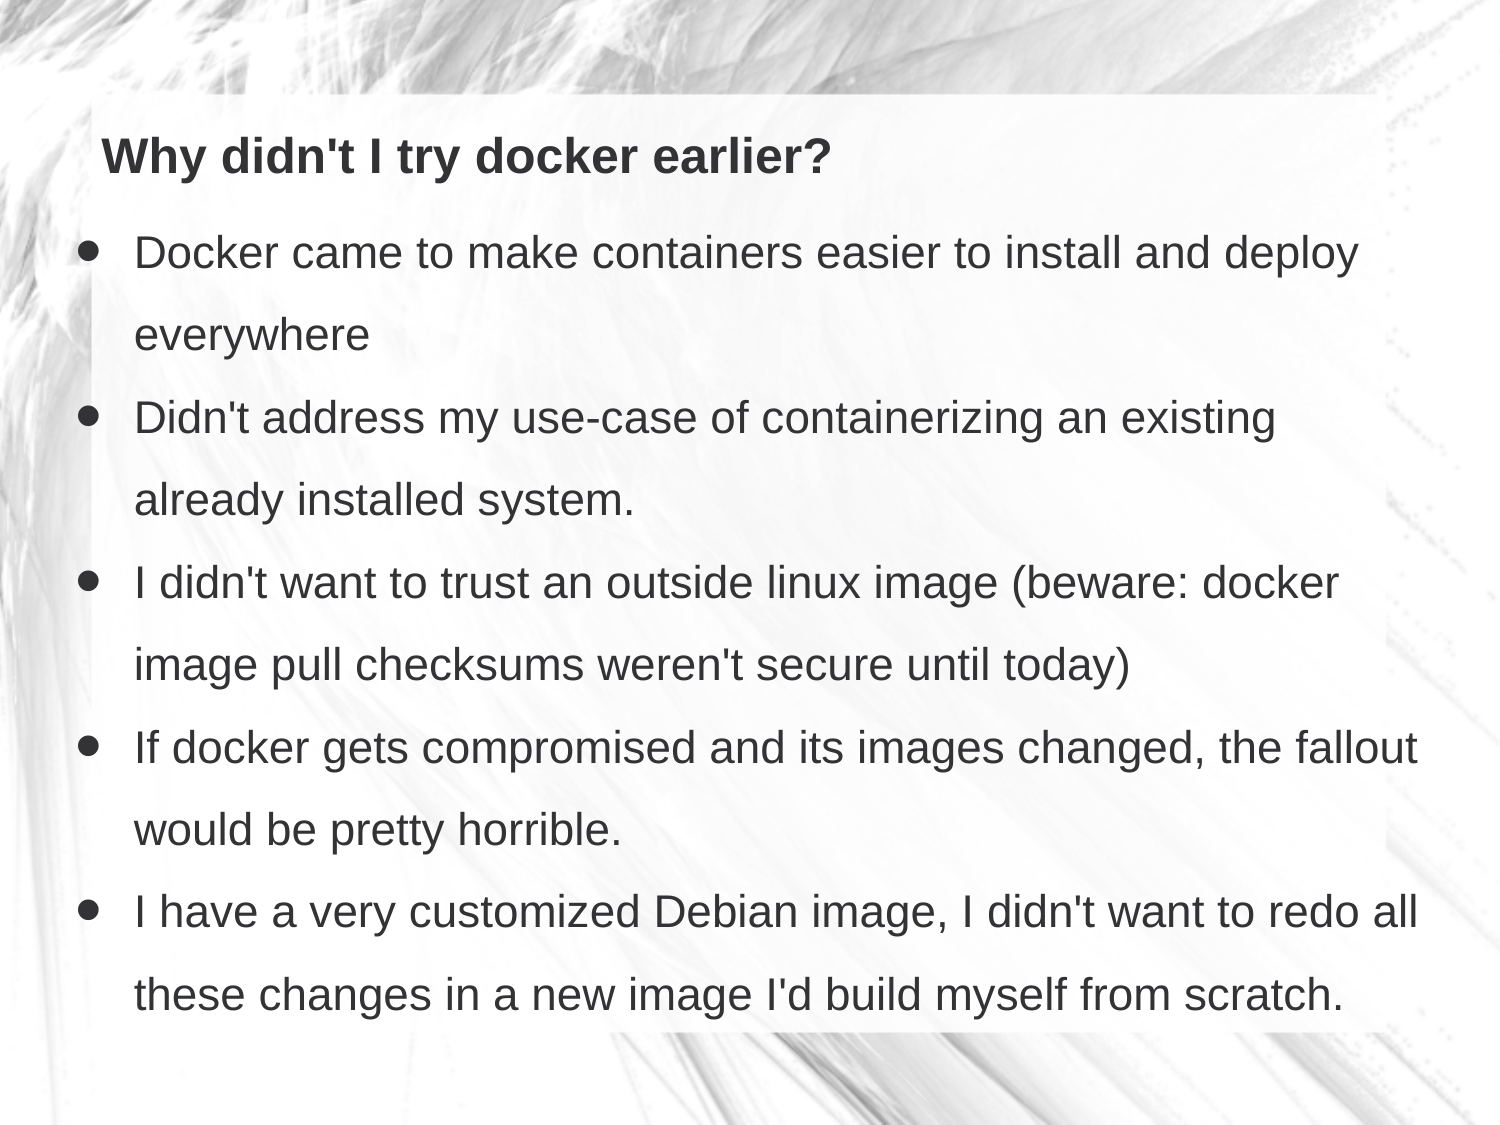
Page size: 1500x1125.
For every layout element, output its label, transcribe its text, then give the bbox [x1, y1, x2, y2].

picture [0, 0, 1500, 1125]
title Why didn't I try docker earlier? [61, 108, 1412, 180]
list Docker came to make containers easier to install and deploy everywhere Didn't address my use-case of containerizing an existing already installed system. I didn't want to trust an outside linux image (beware: docker image pull checksums weren't secure until today) If docker gets compromised and its images changed, the fallout would be pretty horrible. I have a very customized Debian image, I didn't want to redo all these changes in a new image I'd build myself from scratch. [43, 180, 1441, 1036]
